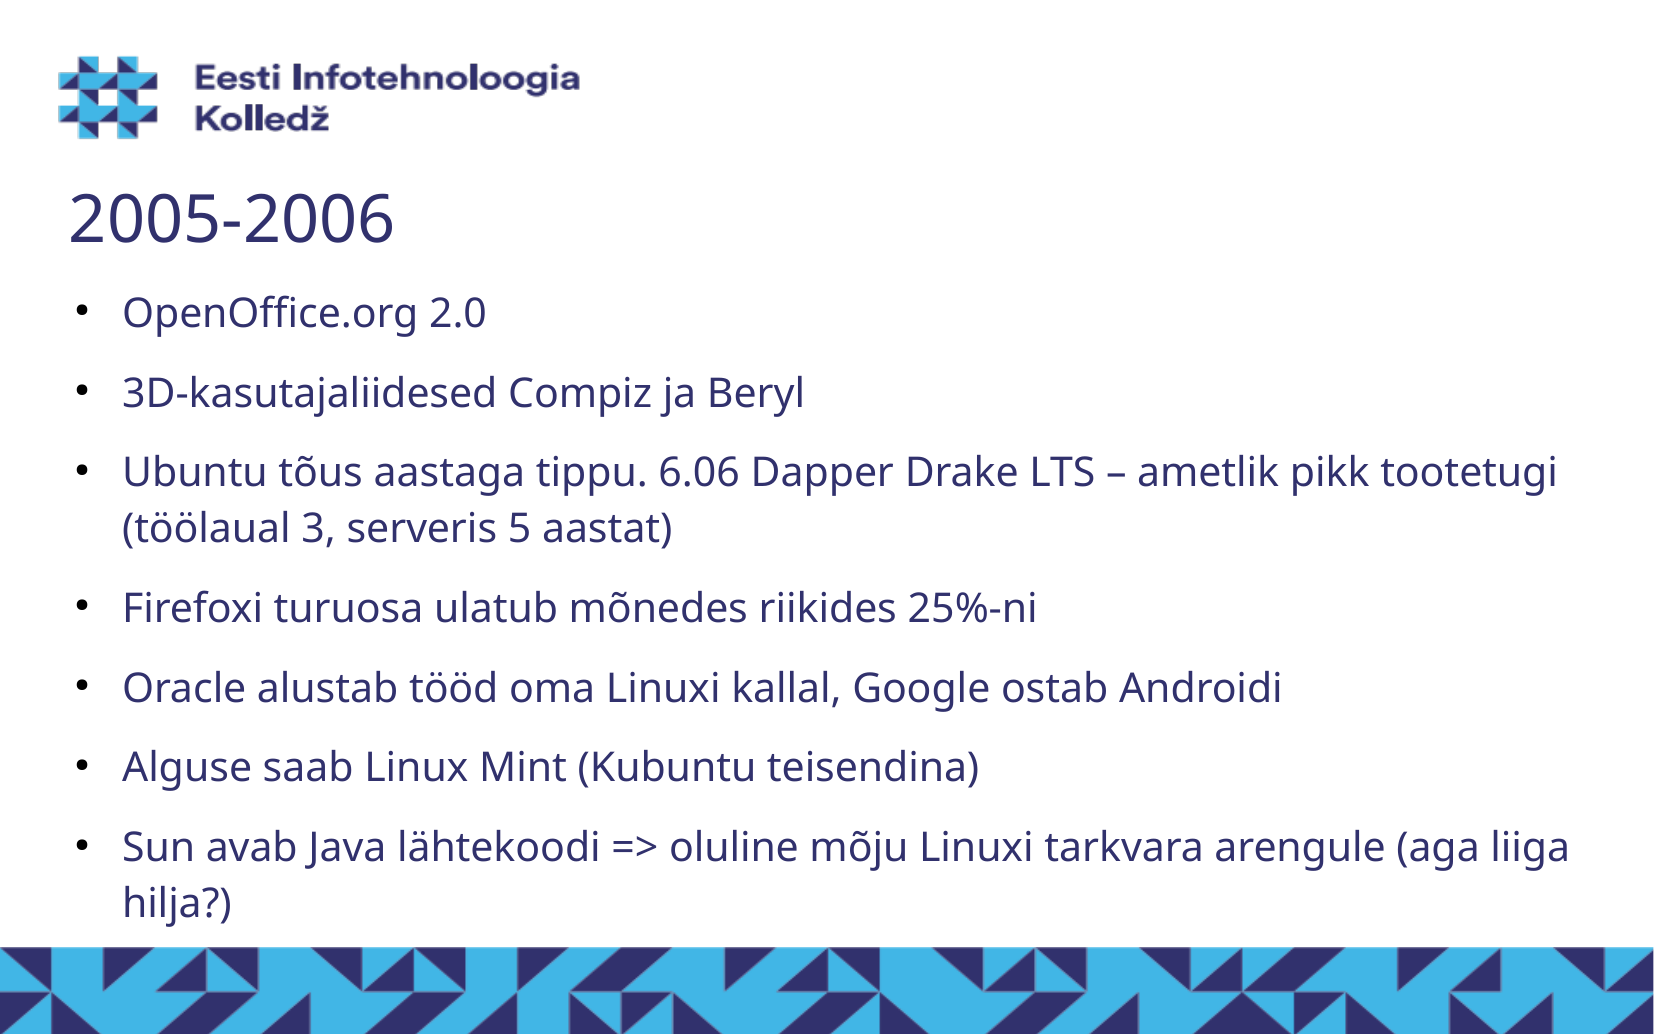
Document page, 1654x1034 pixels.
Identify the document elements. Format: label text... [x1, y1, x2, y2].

list OpenOffice.org 2.0 3D-kasutajaliidesed Compiz ja Beryl Ubuntu tõus aastaga tippu. 6.06 Dapper Drake LTS – ametlik pikk tootetugi (töölaual 3, serveris 5 aastat) Firefoxi turuosa ulatub mõnedes riikides 25%-ni Oracle alustab tööd oma Linuxi kallal, Google ostab Androidi Alguse saab Linux Mint (Kubuntu teisendina) Sun avab Java lähtekoodi => oluline mõju Linuxi tarkvara arengule (aga liiga hilja?) [59, 283, 1595, 936]
title 2005-2006 [68, 147, 1536, 283]
